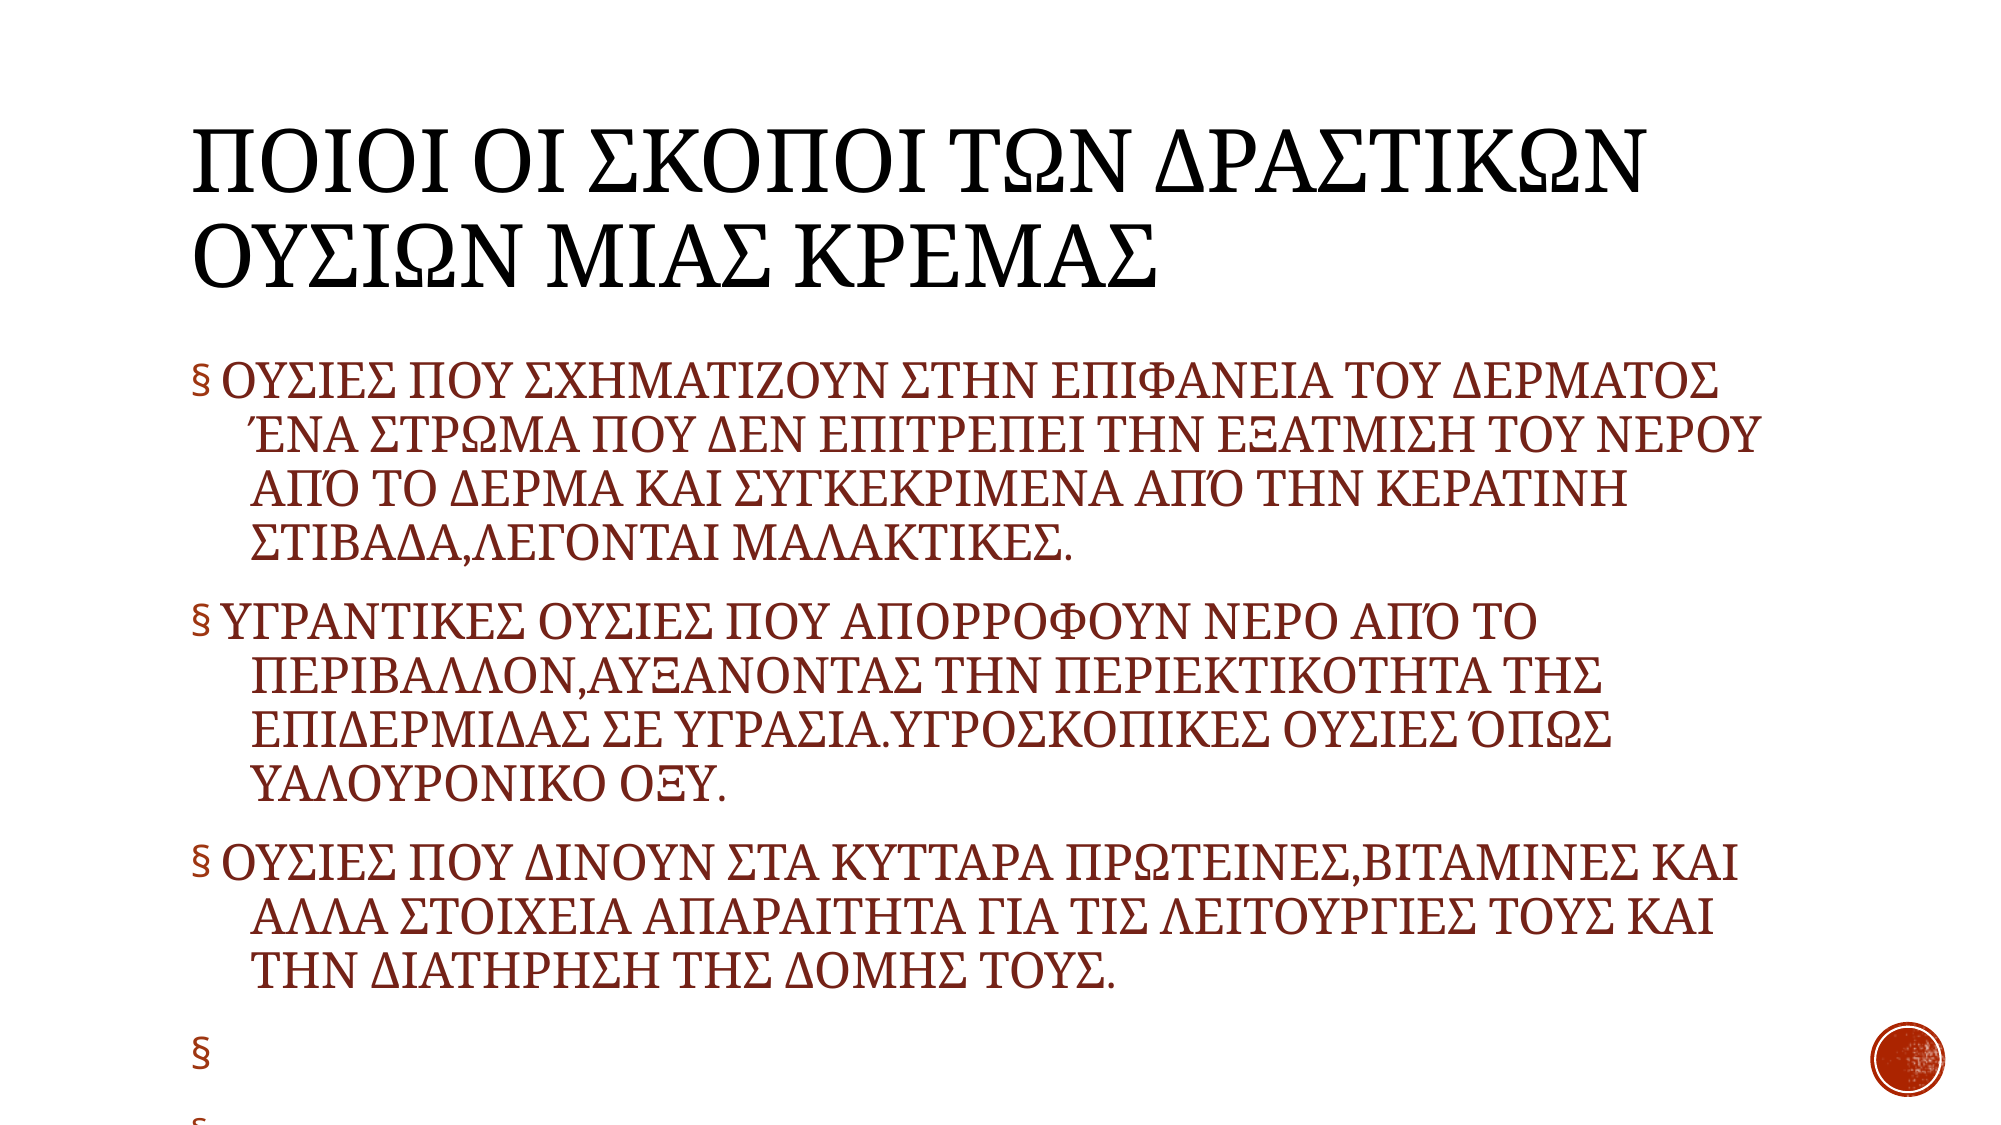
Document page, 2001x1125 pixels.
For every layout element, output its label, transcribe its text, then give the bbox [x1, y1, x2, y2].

title ΠΟΙΟΙ ΟΙ ΣΚΟΠΟΙ ΤΩΝ ΔΡΑΣΤΙΚΩΝ ΟΥΣΙΩΝ ΜΙΑΣ ΚΡΕΜΑΣ [175, 79, 1826, 344]
list ΟΥΣΙΕΣ ΠΟΥ ΣΧΗΜΑΤΙΖΟΥΝ ΣΤΗΝ ΕΠΙΦΑΝΕΙΑ ΤΟΥ ΔΕΡΜΑΤΟΣ ΈΝΑ ΣΤΡΩΜΑ ΠΟΥ ΔΕΝ ΕΠΙΤΡΕΠΕΙ ΤΗΝ ΕΞΑΤΜΙΣΗ ΤΟΥ ΝΕΡΟΥ ΑΠΌ ΤΟ ΔΕΡΜΑ ΚΑΙ ΣΥΓΚΕΚΡΙΜΕΝΑ ΑΠΌ ΤΗΝ ΚΕΡΑΤΙΝΗ ΣΤΙΒΑΔΑ,ΛΕΓΟΝΤΑΙ ΜΑΛΑΚΤΙΚΕΣ. ΥΓΡΑΝΤΙΚΕΣ ΟΥΣΙΕΣ ΠΟΥ ΑΠΟΡΡΟΦΟΥΝ ΝΕΡΟ ΑΠΌ ΤΟ ΠΕΡΙΒΑΛΛΟΝ,ΑΥΞΑΝΟΝΤΑΣ ΤΗΝ ΠΕΡΙΕΚΤΙΚΟΤΗΤΑ ΤΗΣ ΕΠΙΔΕΡΜΙΔΑΣ ΣΕ ΥΓΡΑΣΙΑ.ΥΓΡΟΣΚΟΠΙΚΕΣ ΟΥΣΙΕΣ ΌΠΩΣ ΥΑΛΟΥΡΟΝΙΚΟ ΟΞΥ. ΟΥΣΙΕΣ ΠΟΥ ΔΙΝΟΥΝ ΣΤΑ ΚΥΤΤΑΡΑ ΠΡΩΤΕΙΝΕΣ,ΒΙΤΑΜΙΝΕΣ ΚΑΙ ΑΛΛΑ ΣΤΟΙΧΕΙΑ ΑΠΑΡΑΙΤΗΤΑ ΓΙΑ ΤΙΣ ΛΕΙΤΟΥΡΓΙΕΣ ΤΟΥΣ ΚΑΙ ΤΗΝ ΔΙΑΤΗΡΗΣΗ ΤΗΣ ΔΟΜΗΣ ΤΟΥΣ. [175, 348, 1826, 1013]
